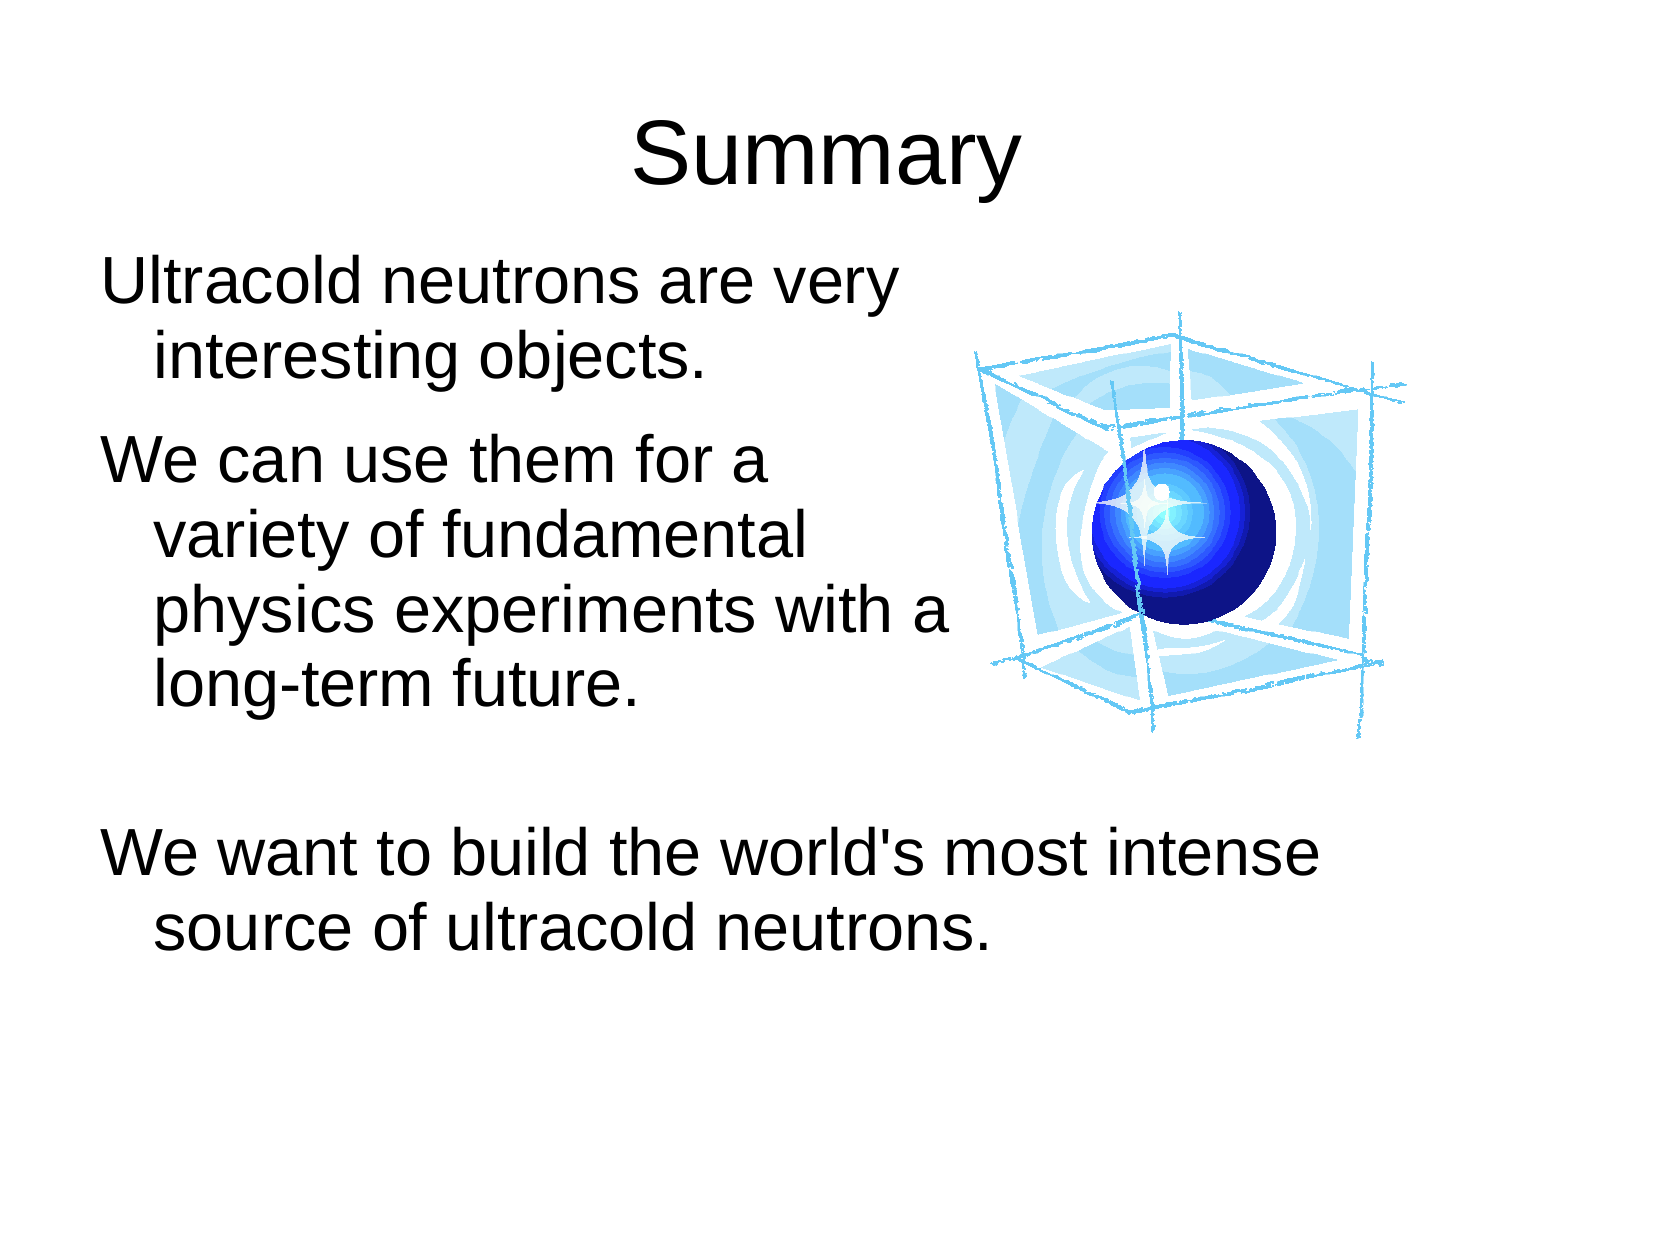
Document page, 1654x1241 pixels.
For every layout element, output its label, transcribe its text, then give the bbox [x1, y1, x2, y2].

list We want to build the world's most intense source of ultracold neutrons. [82, 814, 1536, 1163]
list Ultracold neutrons are very interesting objects. We can use them for a variety of fundamental physics experiments with a long-term future. [82, 242, 975, 810]
title Summary [82, 56, 1571, 250]
picture [974, 311, 1407, 739]
